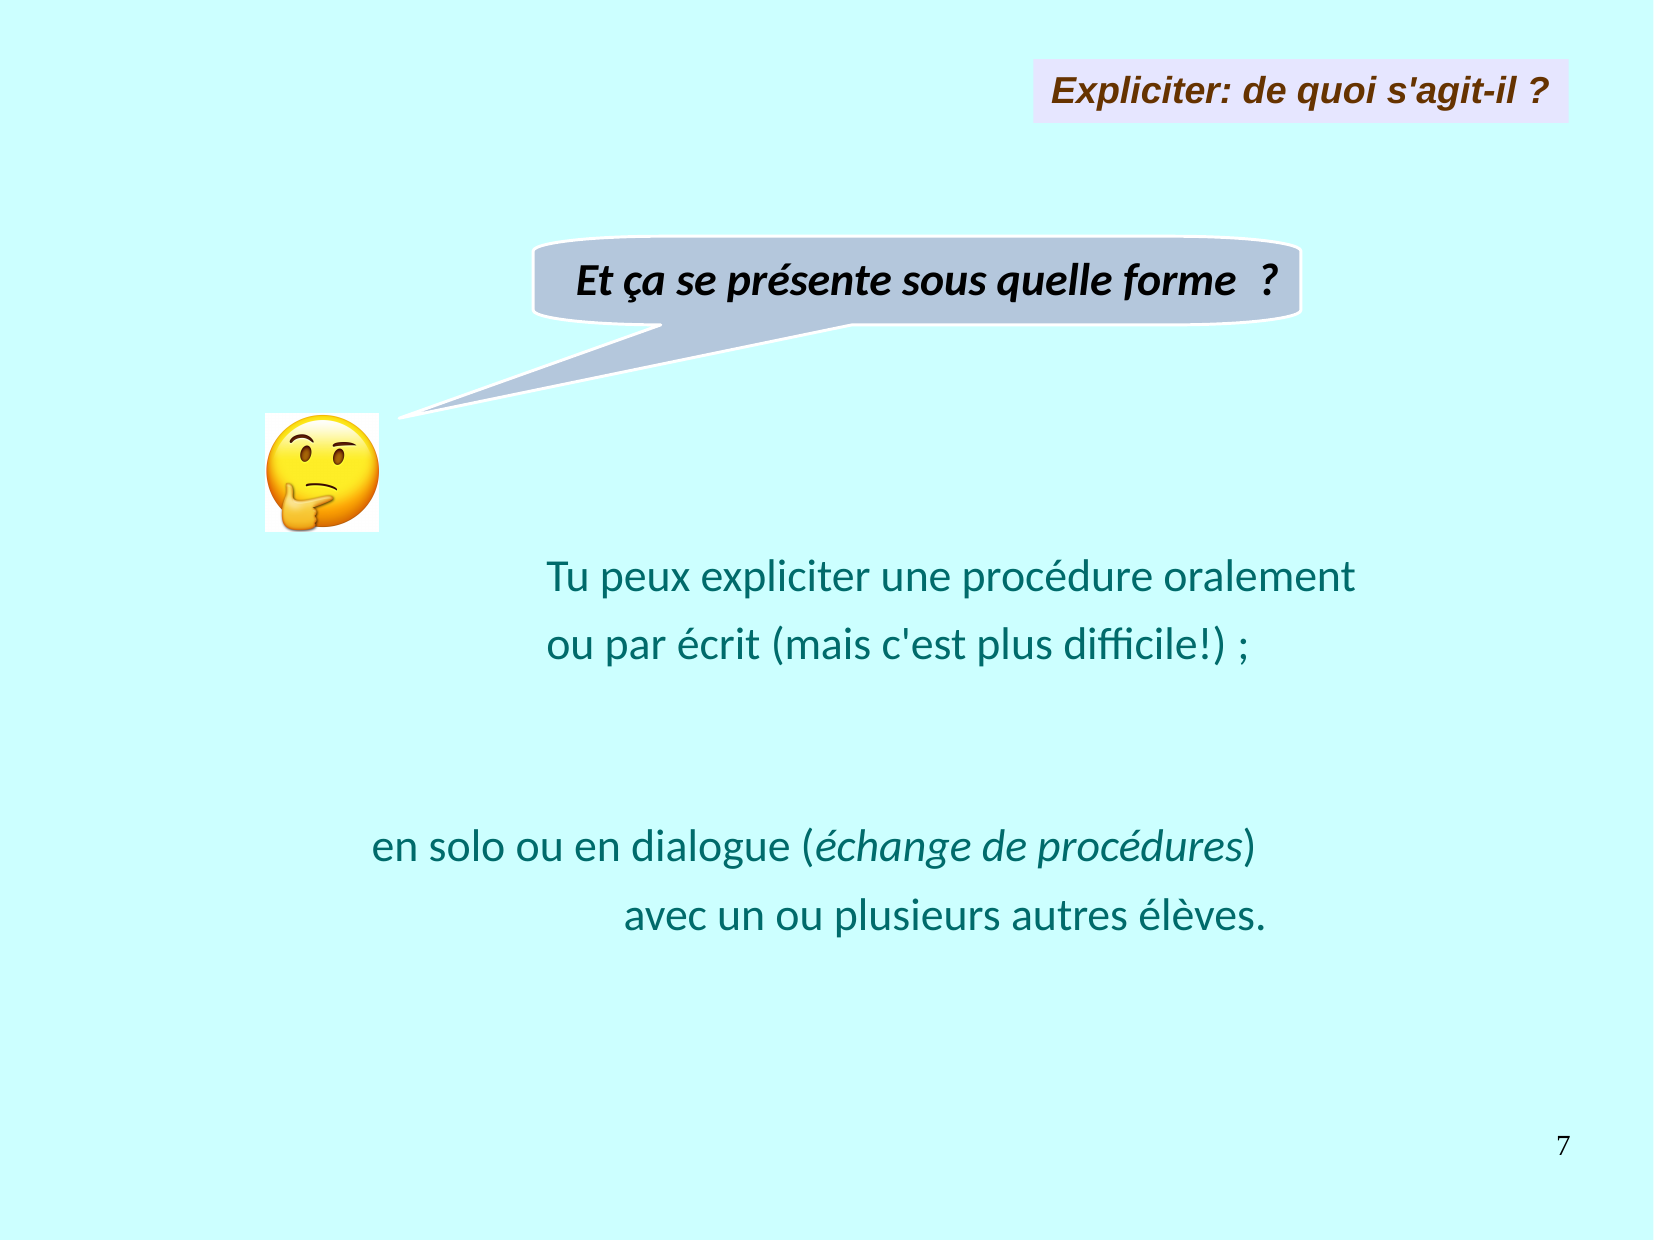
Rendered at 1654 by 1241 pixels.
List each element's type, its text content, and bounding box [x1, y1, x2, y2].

text_box en solo ou en dialogue (échange de procédures) avec un ou plusieurs autres élèves. [354, 797, 1595, 950]
picture [265, 413, 379, 532]
text_box [533, 236, 1301, 320]
text_box [399, 325, 852, 419]
text_box Tu peux expliciter une procédure oralement ou par écrit (mais c'est plus difficile!) ; [531, 526, 1418, 725]
text_box Et ça se présente sous quelle forme ? [561, 254, 1300, 325]
text_box Expliciter: de quoi s'agit-il ? [1033, 59, 1569, 123]
